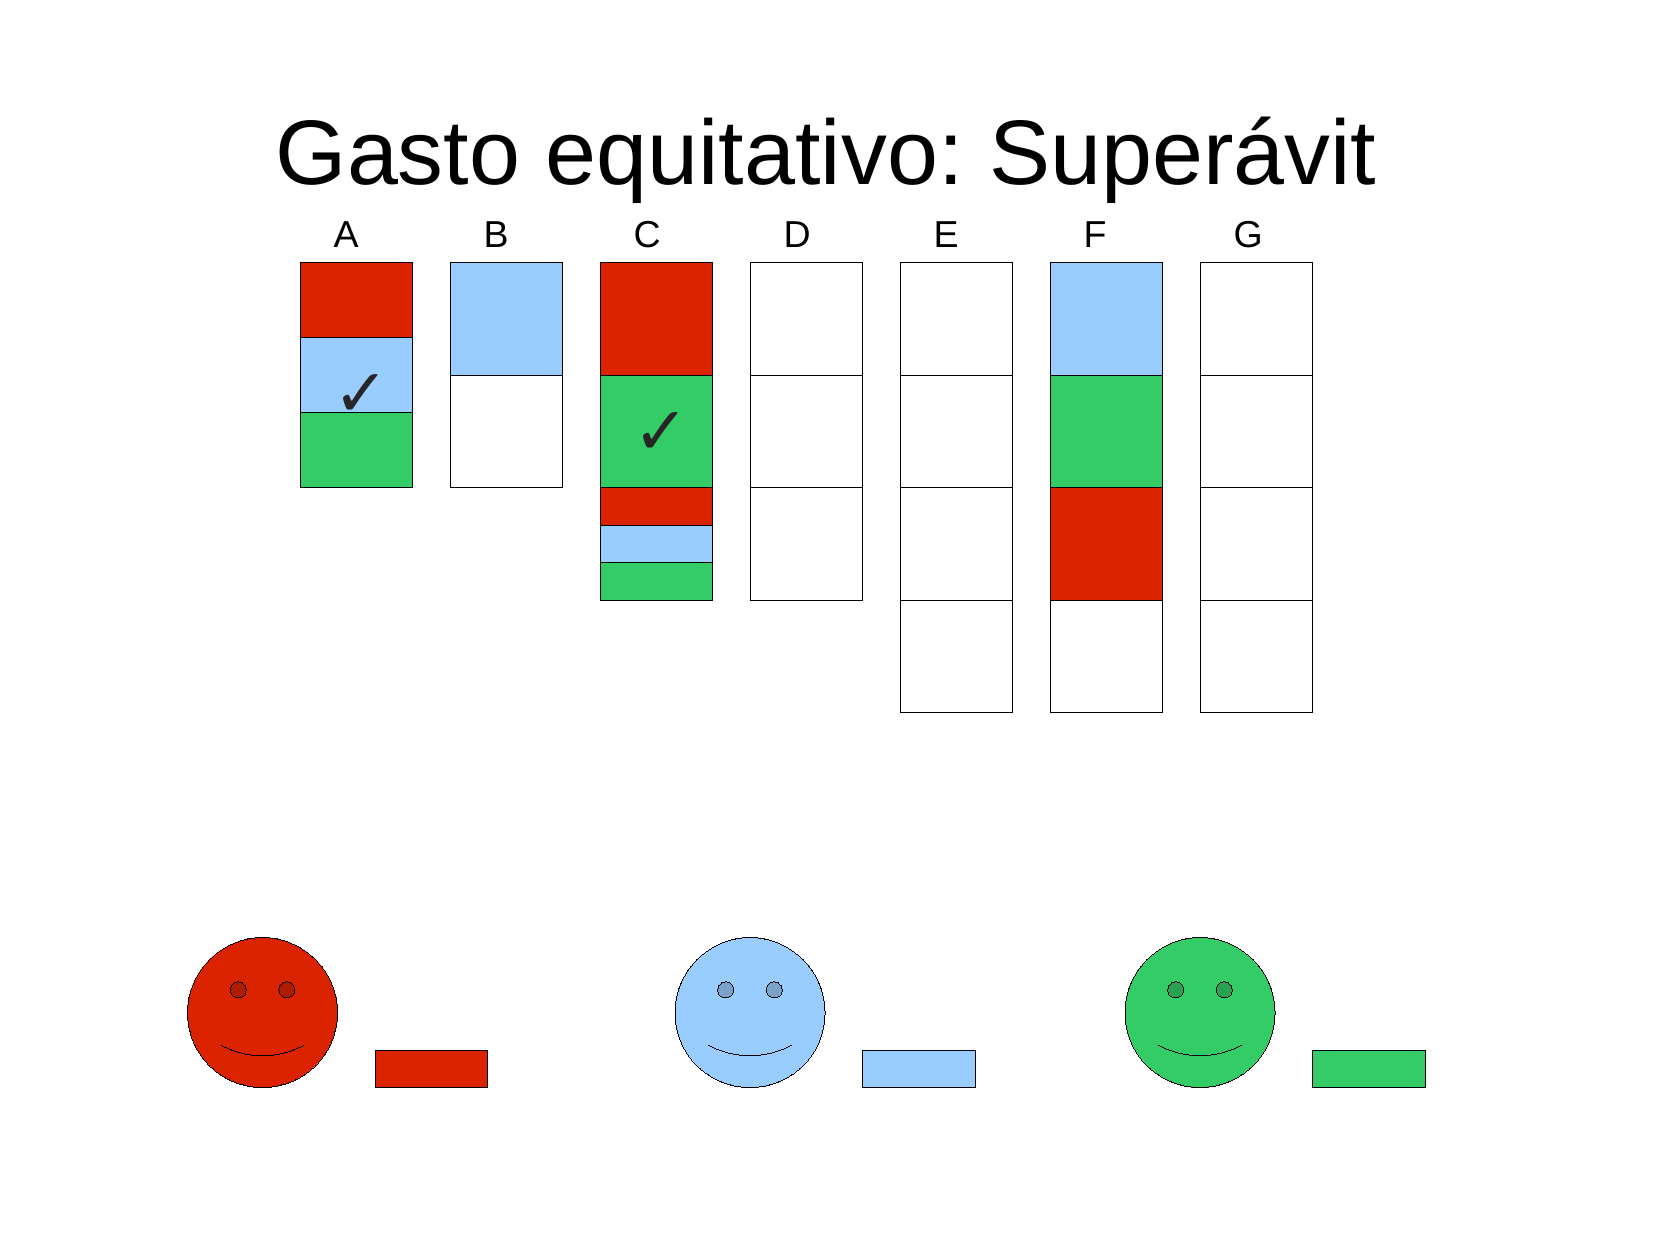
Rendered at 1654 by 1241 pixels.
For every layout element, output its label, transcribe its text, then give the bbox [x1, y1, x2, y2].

text_box [1125, 937, 1276, 1088]
text_box [675, 937, 826, 1088]
text_box C [618, 205, 675, 263]
text_box [600, 262, 713, 601]
text_box ✓ [318, 337, 413, 431]
text_box [375, 1050, 488, 1088]
text_box [900, 262, 1013, 713]
text_box [187, 937, 338, 1088]
text_box ✓ [618, 376, 713, 469]
text_box B [468, 206, 526, 264]
text_box [300, 262, 413, 488]
text_box [1050, 262, 1163, 713]
text_box E [918, 206, 975, 264]
text_box A [318, 206, 376, 264]
text_box G [1218, 205, 1276, 263]
text_box [750, 262, 863, 601]
title Gasto equitativo: Superávit [82, 49, 1571, 257]
text_box [1200, 262, 1313, 713]
text_box D [768, 205, 826, 263]
text_box [1312, 1050, 1426, 1088]
text_box [450, 262, 563, 488]
text_box [862, 1050, 976, 1088]
text_box F [1068, 206, 1126, 264]
